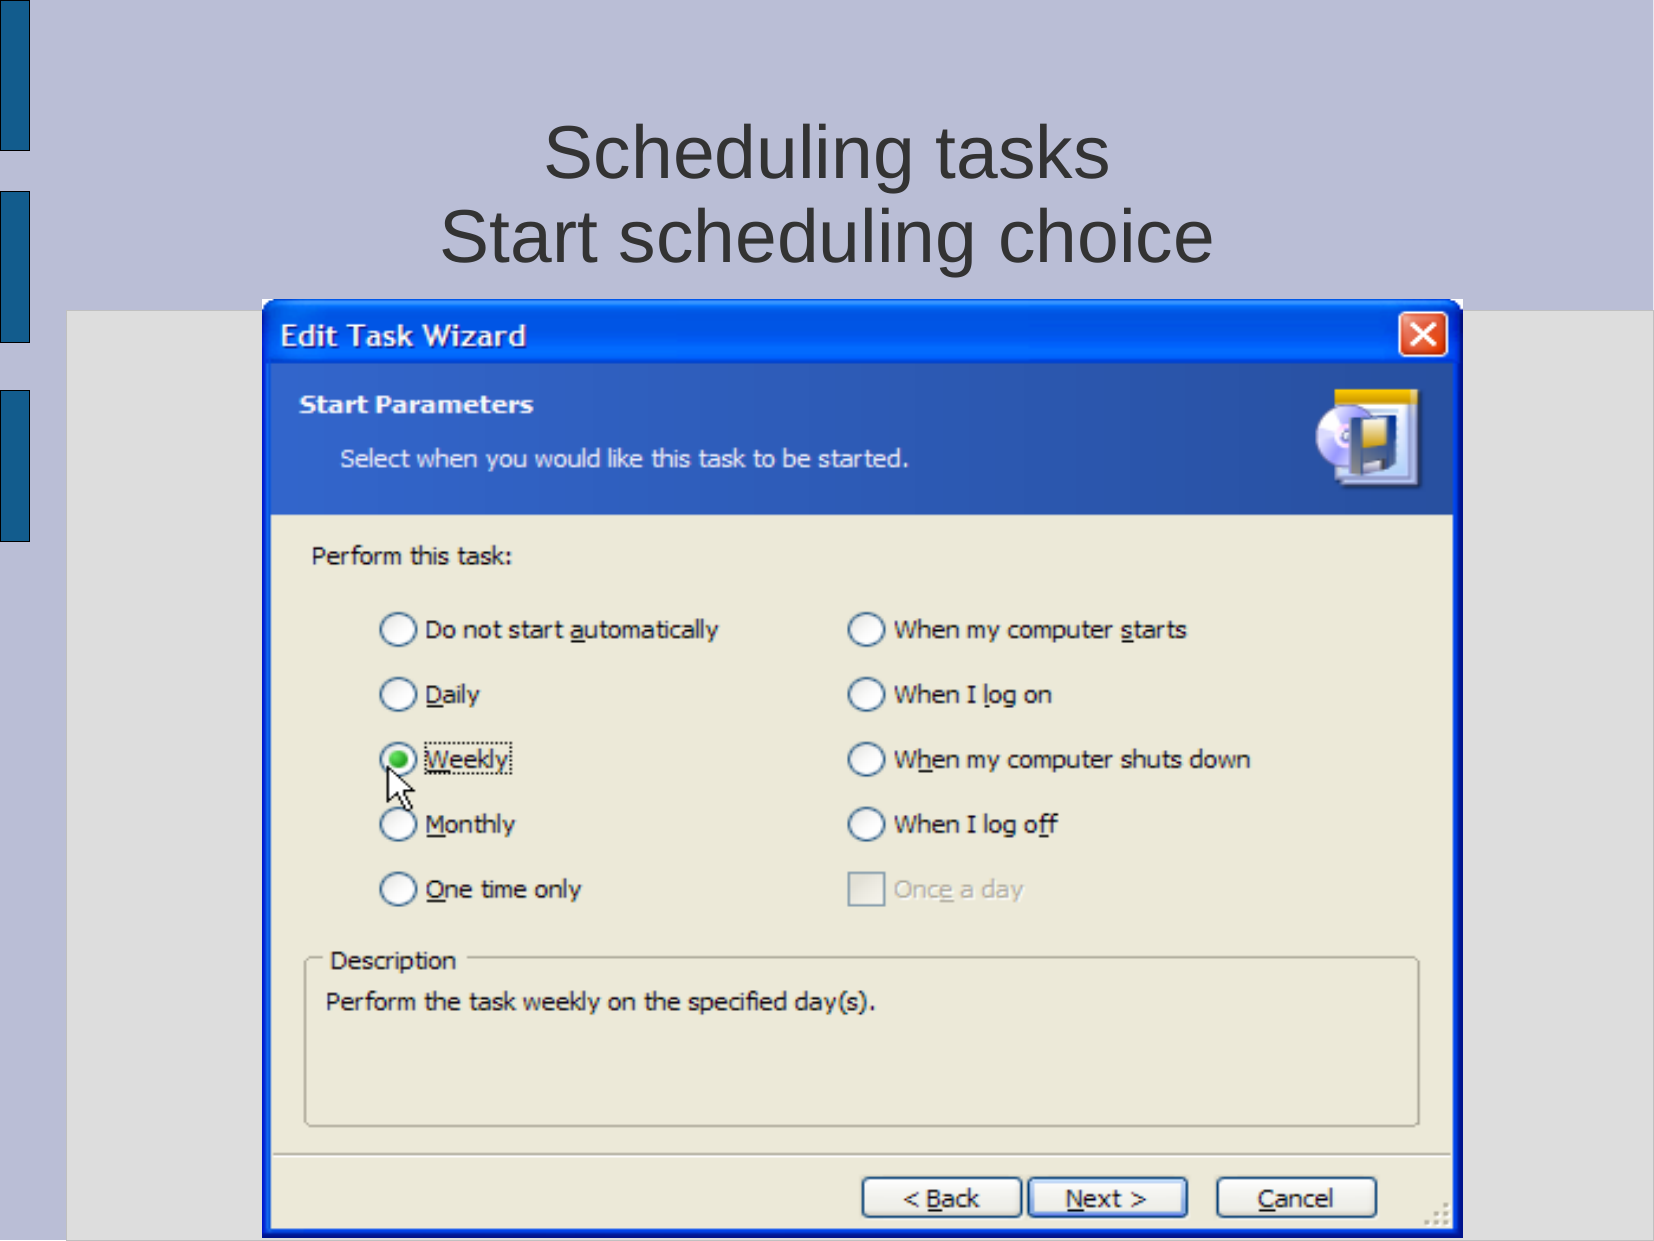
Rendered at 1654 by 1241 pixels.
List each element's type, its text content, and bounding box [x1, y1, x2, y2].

title Scheduling tasks Start scheduling choice [121, 91, 1534, 299]
picture [262, 299, 1463, 1238]
